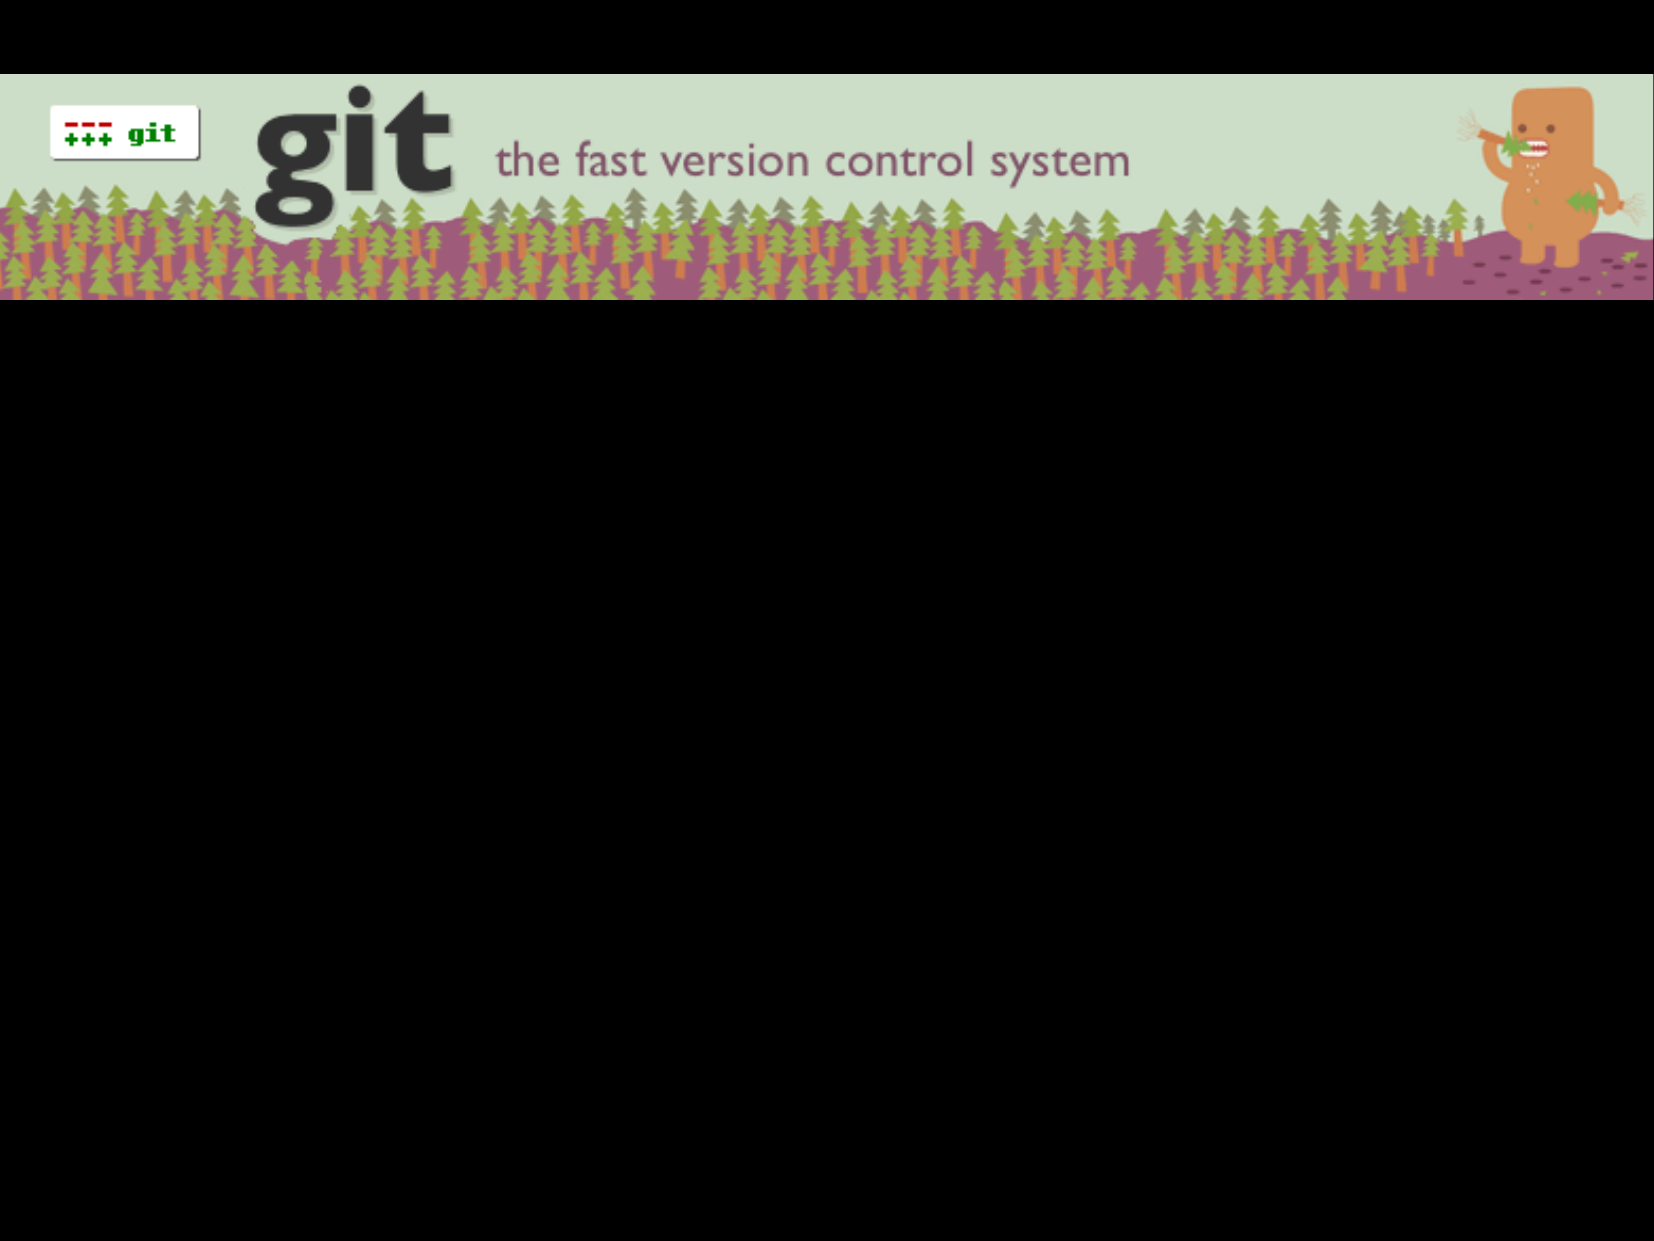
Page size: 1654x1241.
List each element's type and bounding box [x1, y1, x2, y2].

text_box [0, 300, 1654, 1241]
text_box [0, 0, 1654, 74]
picture [0, 74, 1654, 300]
